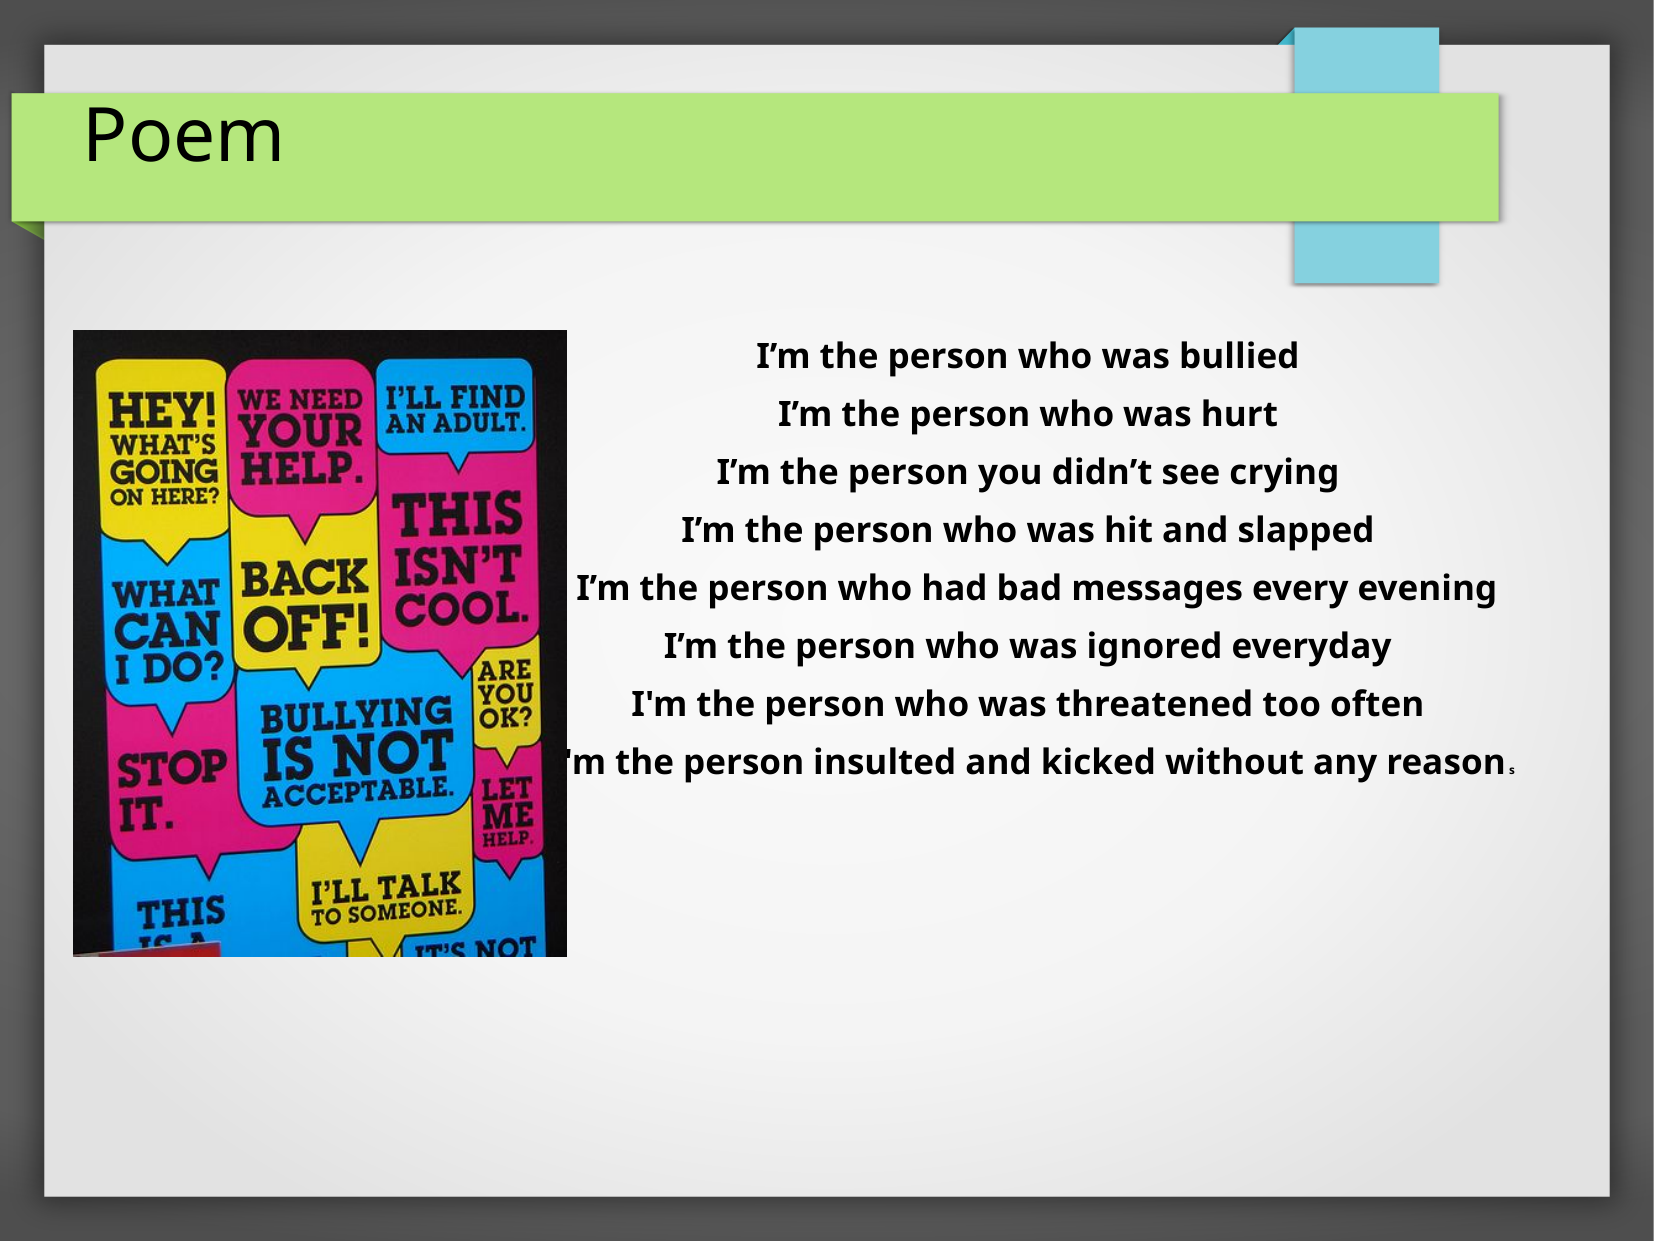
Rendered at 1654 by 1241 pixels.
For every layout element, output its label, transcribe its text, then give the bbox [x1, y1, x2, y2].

title Poem [82, 29, 1571, 237]
list I’m the person who was bullied I’m the person who was hurt I’m the person you didn’t see crying I’m the person who was hit and slapped I’m the person who had bad messages every evening I’m the person who was ignored everyday I'm the person who was threatened too often I'm the person insulted and kicked without any reason s [318, 330, 1654, 1010]
picture [0, 0, 1654, 1241]
